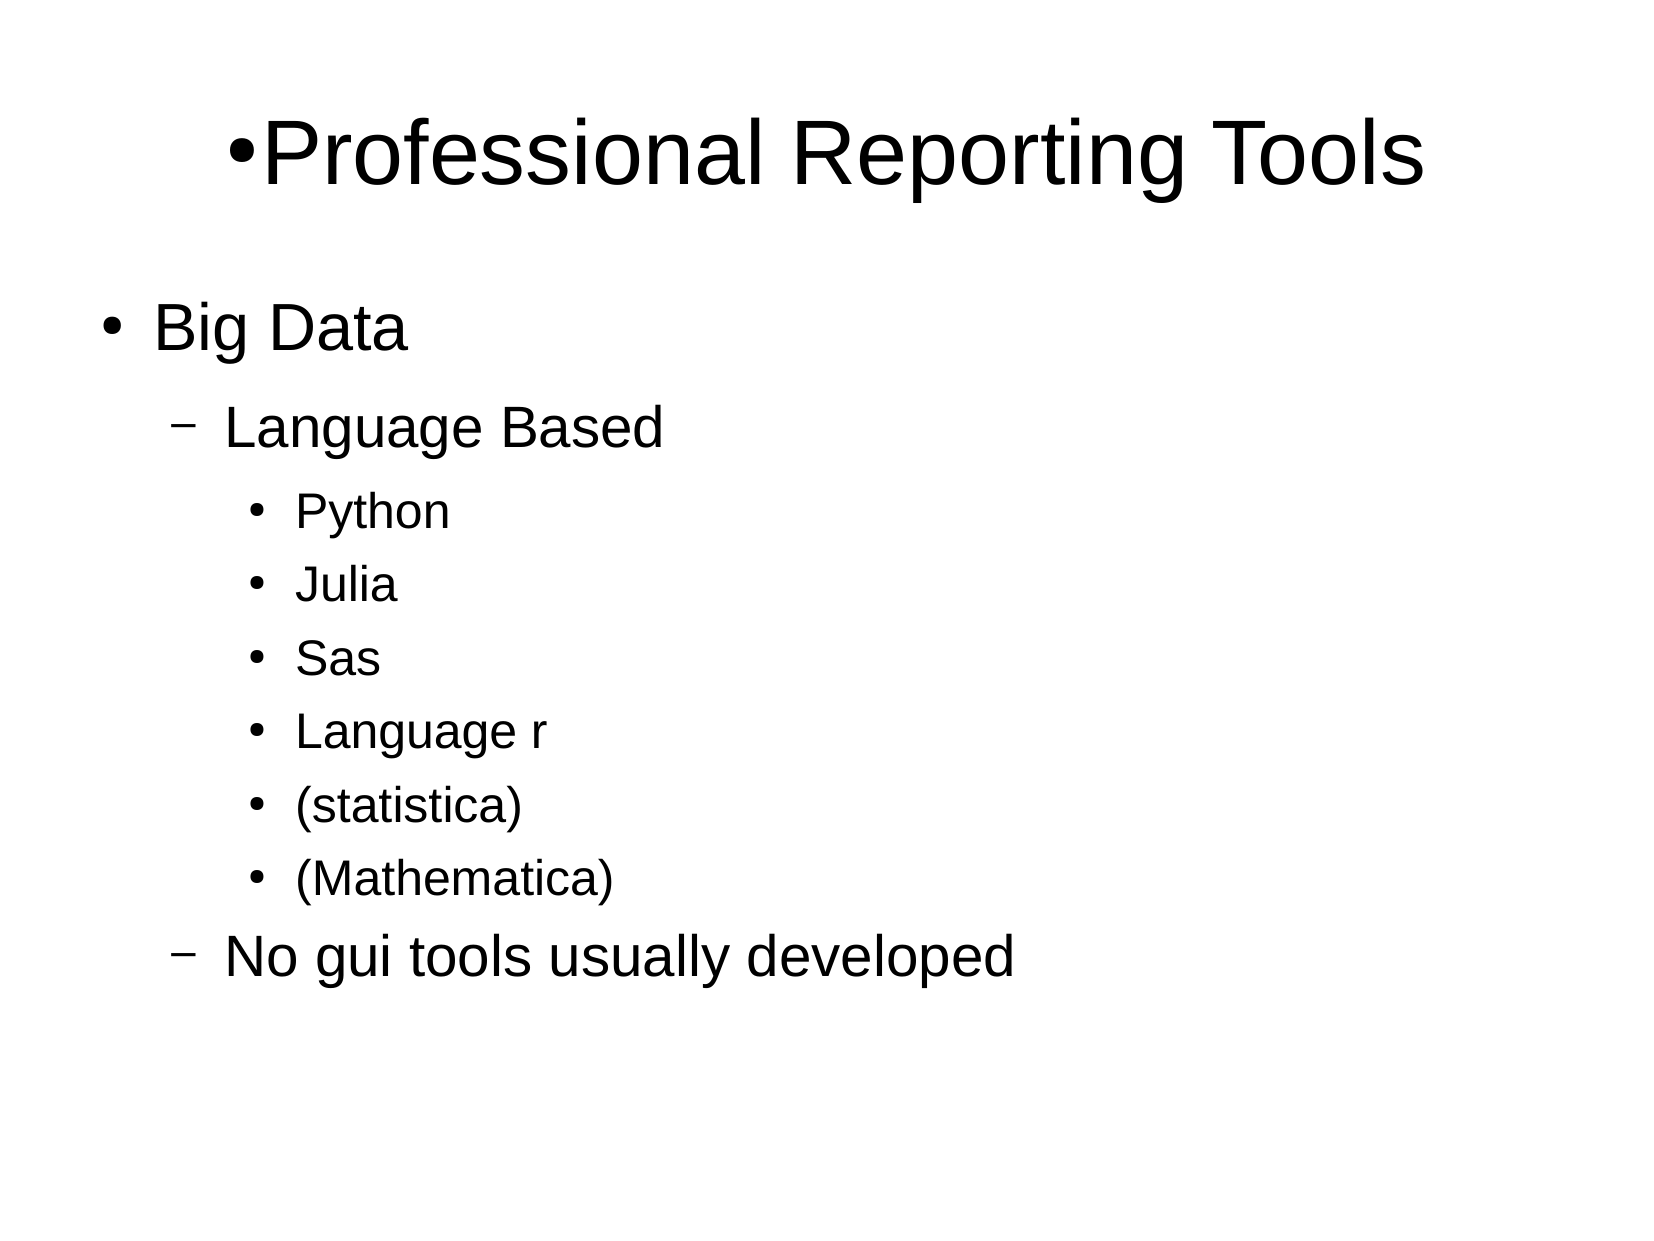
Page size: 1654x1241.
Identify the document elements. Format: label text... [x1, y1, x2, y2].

list Big Data Language Based Python Julia Sas Language r (statistica) (Mathematica) No gui tools usually developed [82, 290, 1571, 1109]
title Professional Reporting Tools [82, 49, 1571, 257]
